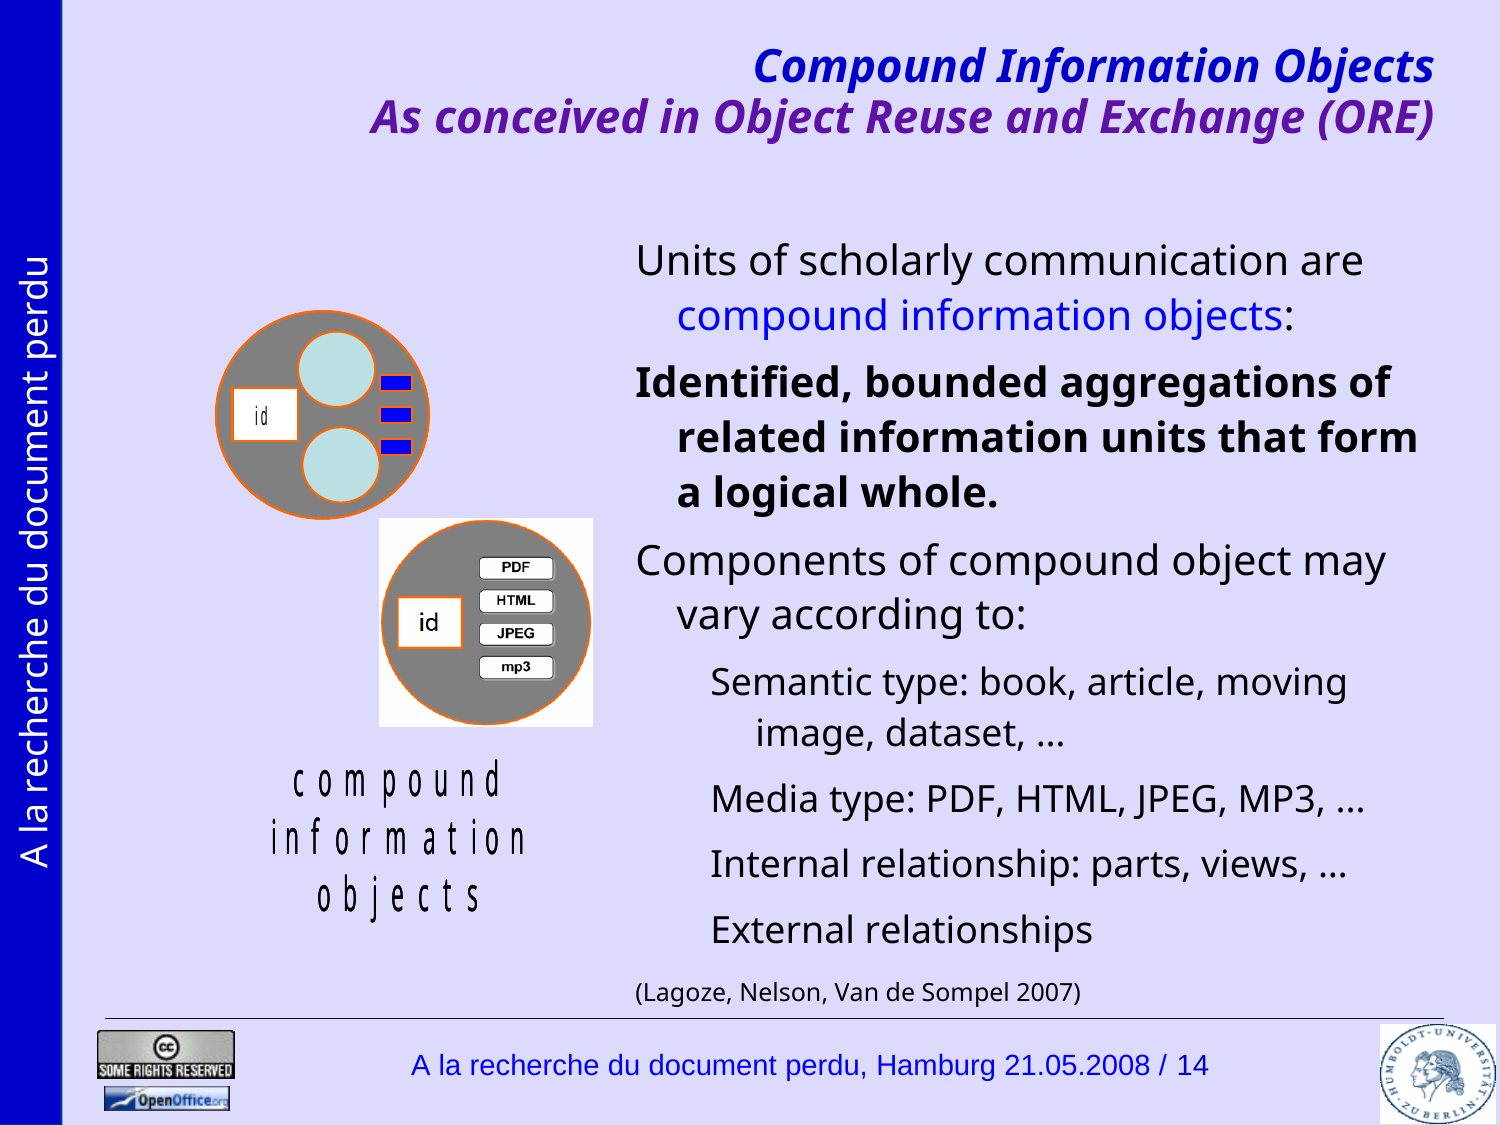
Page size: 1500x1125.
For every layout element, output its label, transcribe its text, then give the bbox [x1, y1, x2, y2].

picture [1380, 1024, 1496, 1124]
picture [104, 1086, 230, 1111]
picture [150, 310, 635, 964]
list Units of scholarly communication are compound information objects: Identified, bounded aggregations of related information units that form a logical whole. Components of compound object may vary according to: Semantic type: book, article, moving image, dataset, … Media type: PDF, HTML, JPEG, MP3, ... Internal relationship: parts, views, … External relationships (Lagoze, Nelson, Van de Sompel 2007) [635, 231, 1450, 966]
picture [97, 1030, 235, 1079]
title Compound Information Objects As conceived in Object Reuse and Exchange (ORE) [89, 0, 1436, 186]
